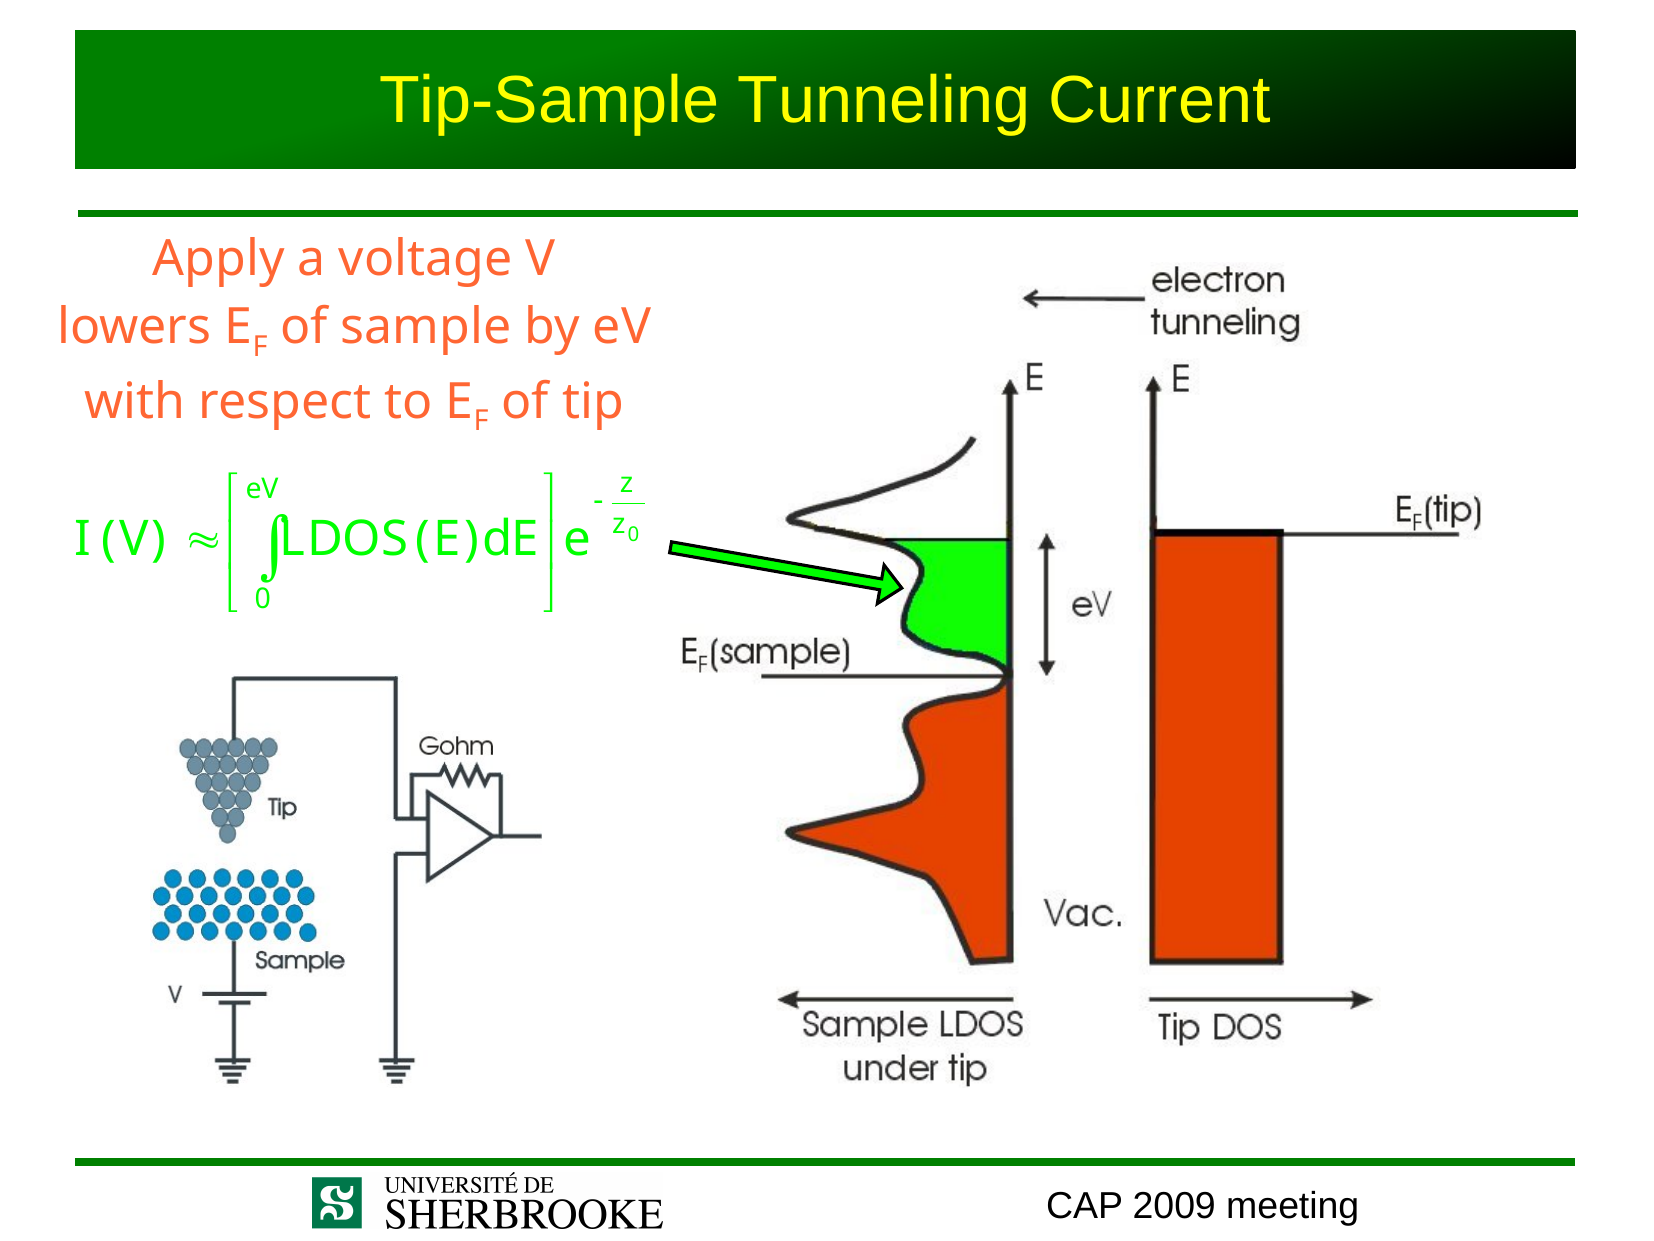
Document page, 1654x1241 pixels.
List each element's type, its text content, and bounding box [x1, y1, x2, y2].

picture [312, 1172, 663, 1229]
text_box Apply a voltage V lowers EF of sample by eV with respect to EF of tip [42, 214, 667, 448]
text_box [669, 541, 902, 604]
title Tip-Sample Tunneling Current [75, 30, 1576, 169]
picture [680, 262, 1482, 1088]
chart [68, 460, 655, 625]
picture [150, 674, 544, 1088]
